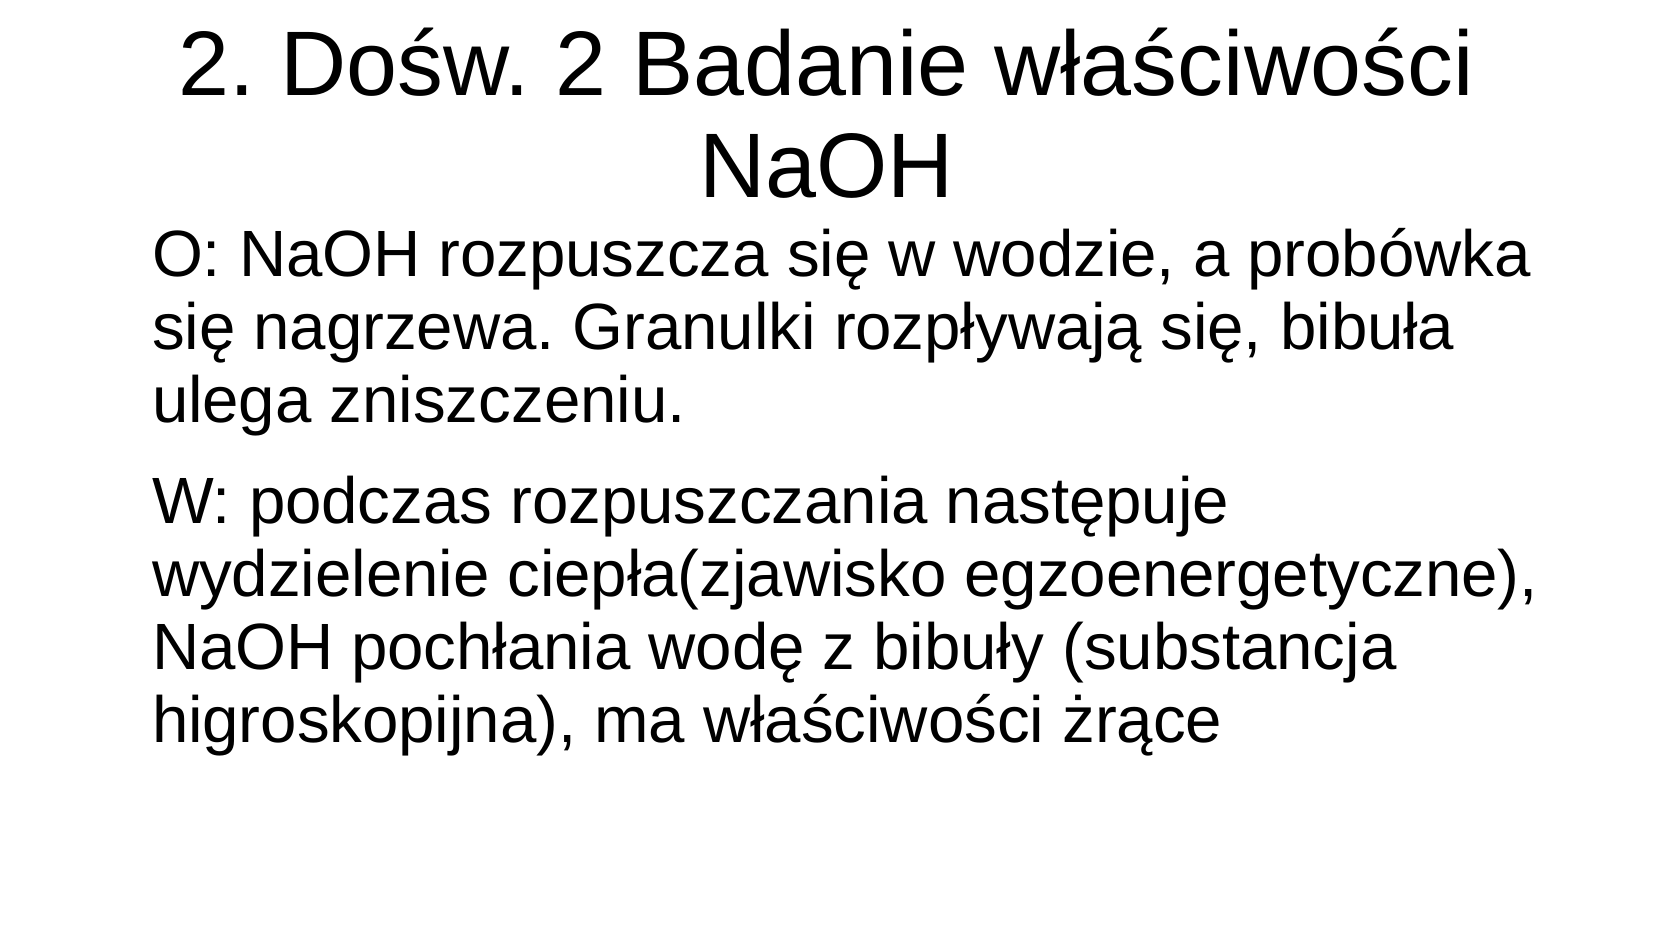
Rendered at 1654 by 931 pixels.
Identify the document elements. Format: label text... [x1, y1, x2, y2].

list O: NaOH rozpuszcza się w wodzie, a probówka się nagrzewa. Granulki rozpływają się, bibuła ulega zniszczeniu. W: podczas rozpuszczania następuje wydzielenie ciepła(zjawisko egzoenergetyczne), NaOH pochłania wodę z bibuły (substancja higroskopijna), ma właściwości żrące [82, 217, 1571, 758]
title 2. Dośw. 2 Badanie właściwości NaOH [82, 12, 1571, 217]
